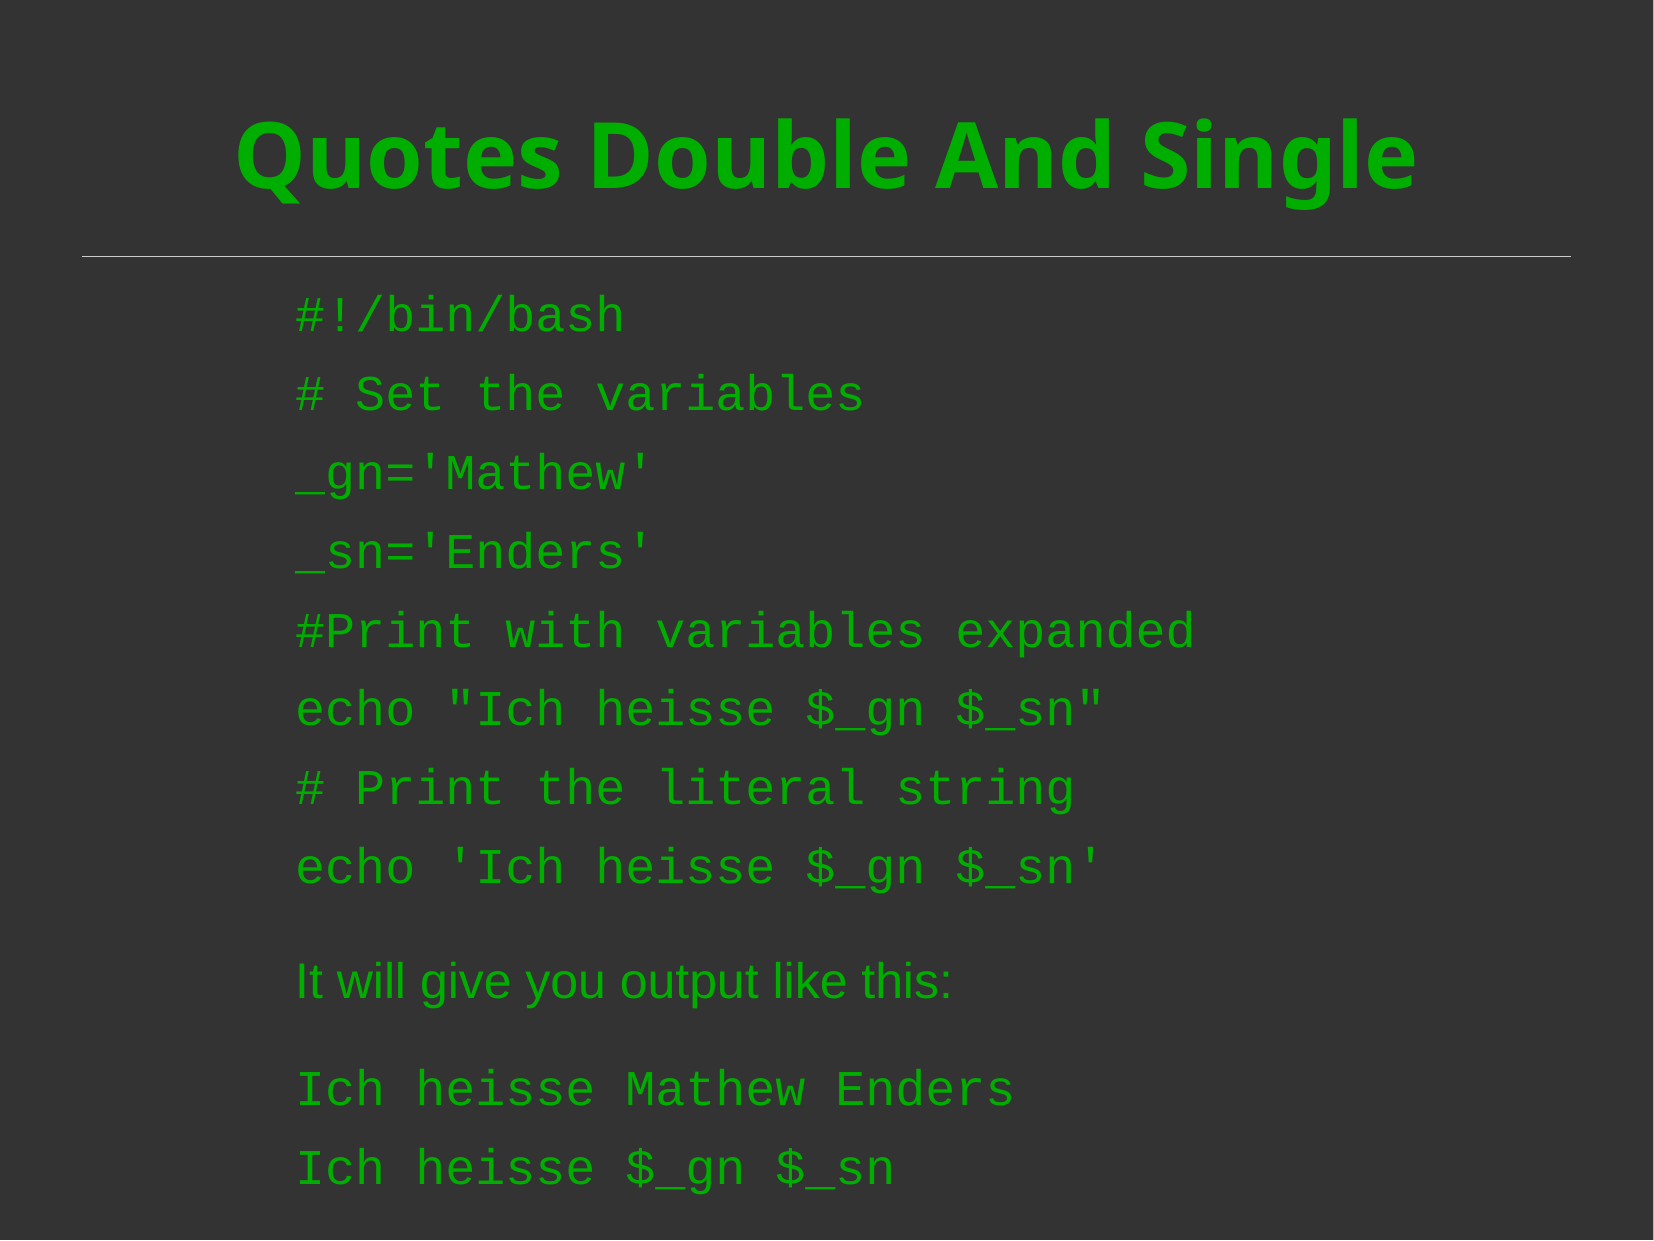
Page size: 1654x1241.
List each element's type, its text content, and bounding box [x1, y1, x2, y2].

list #!/bin/bash # Set the variables _gn='Mathew' _sn='Enders' #Print with variables expanded echo "Ich heisse $_gn $_sn" # Print the literal string echo 'Ich heisse $_gn $_sn' It will give you output like this: Ich heisse Mathew Enders Ich heisse $_gn $_sn [295, 290, 1300, 1205]
title Quotes Double And Single [82, 49, 1571, 257]
